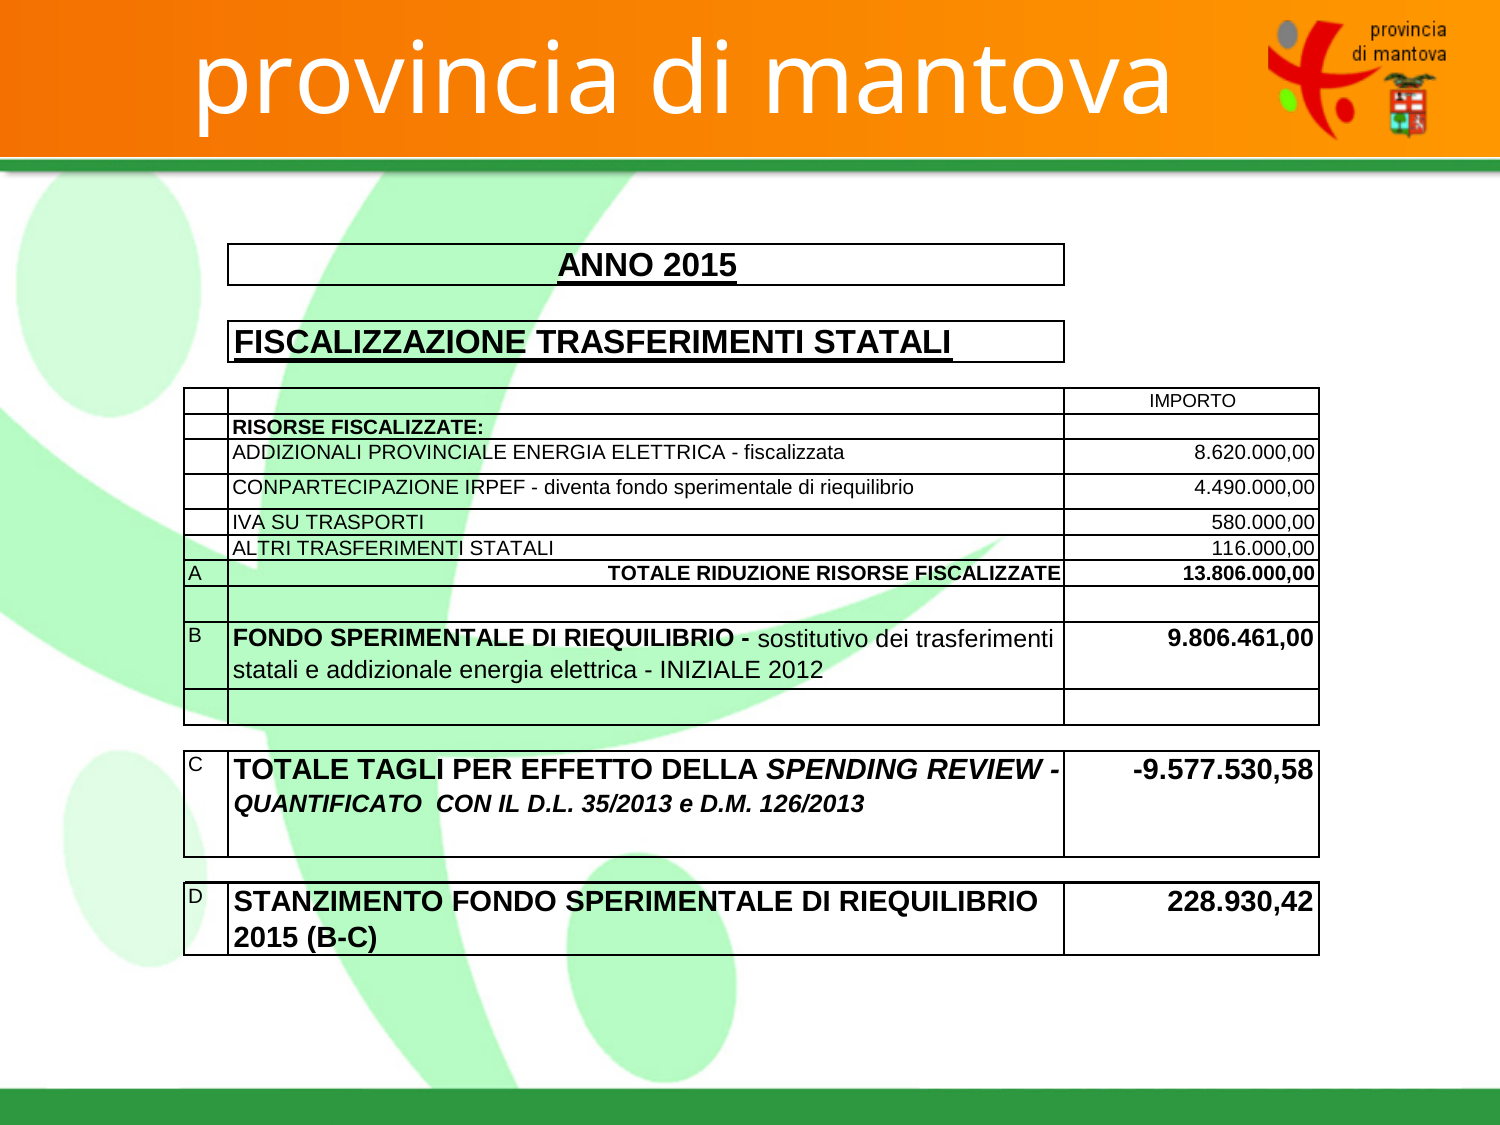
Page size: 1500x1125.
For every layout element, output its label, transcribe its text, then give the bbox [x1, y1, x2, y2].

picture [0, 157, 1500, 1125]
text_box provincia di mantova [176, 5, 1205, 142]
picture [1267, 15, 1452, 142]
